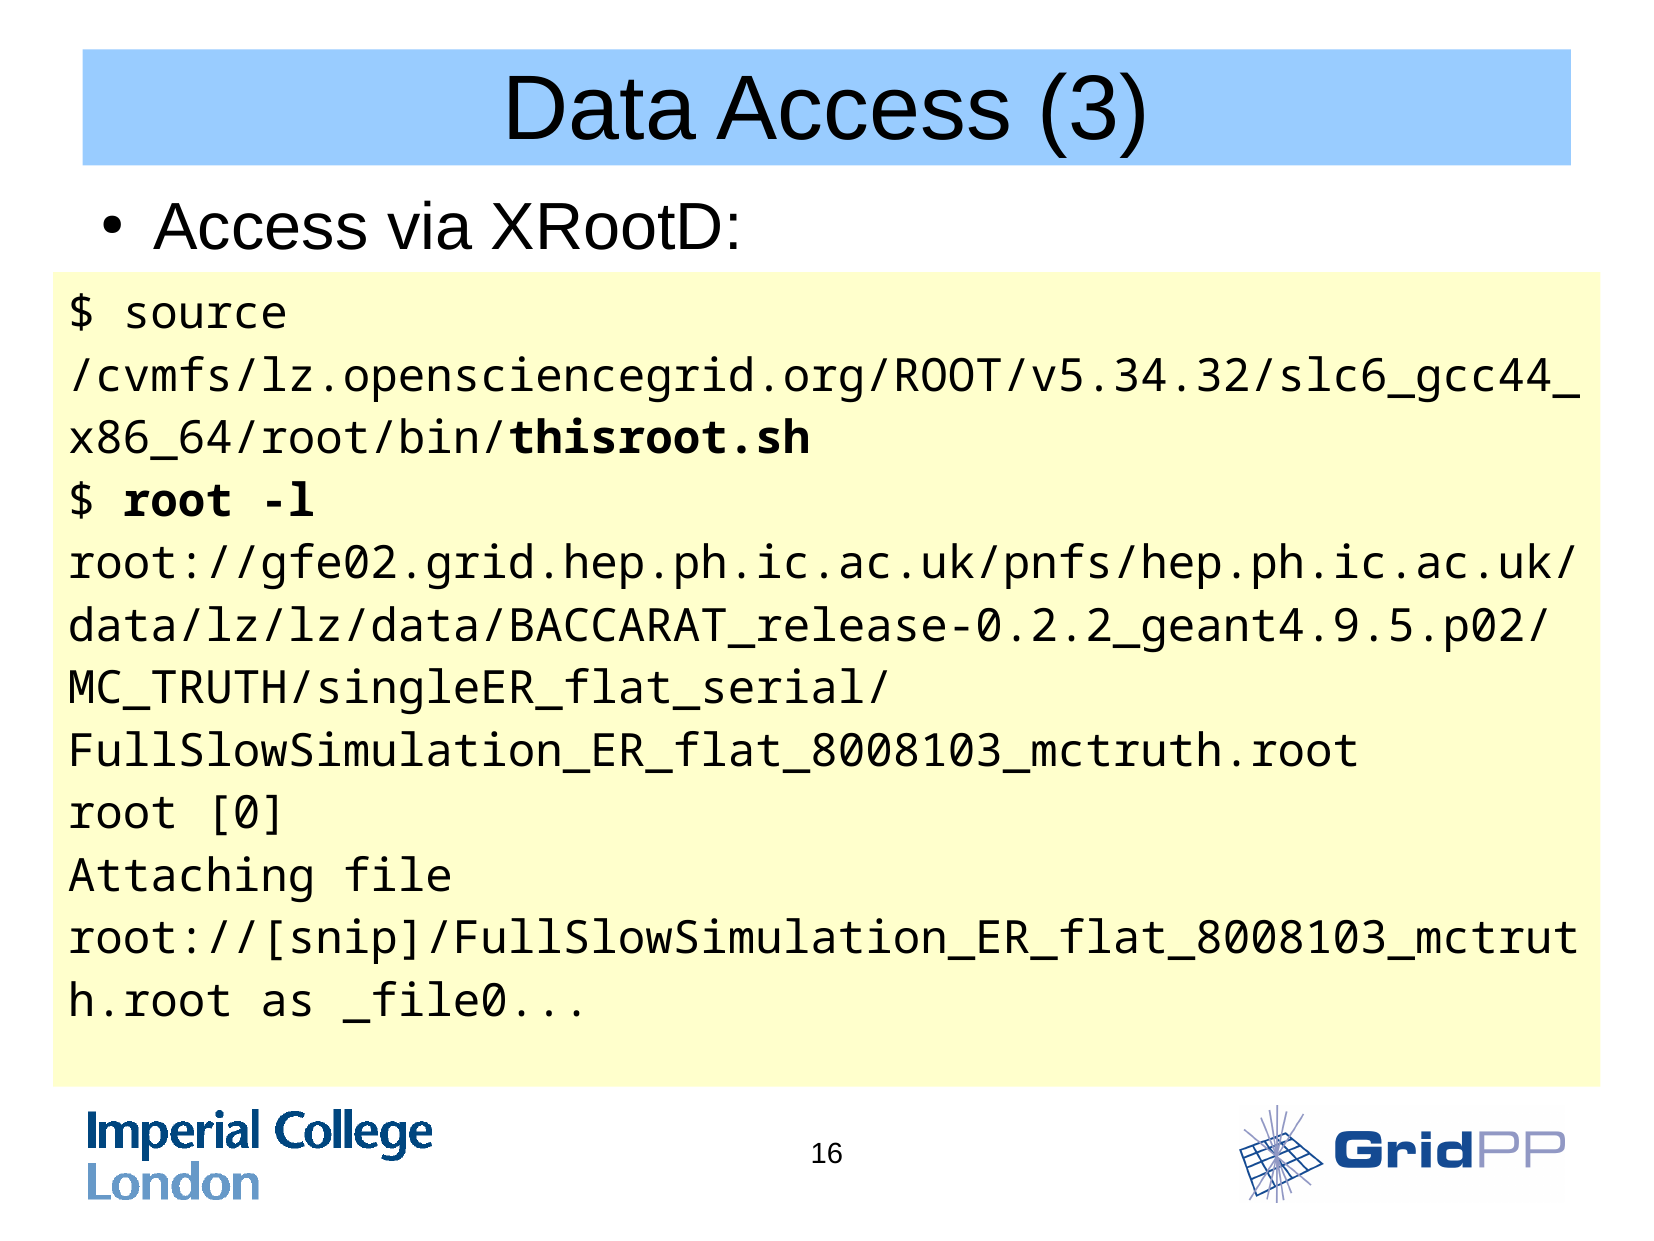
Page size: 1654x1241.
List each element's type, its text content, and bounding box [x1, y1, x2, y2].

picture [88, 1109, 432, 1200]
title Data Access (3) [82, 49, 1571, 166]
picture [1239, 1105, 1565, 1203]
text_box $ source /cvmfs/lz.opensciencegrid.org/ROOT/v5.34.32/slc6_gcc44_x86_64/root/bin/thisroot.sh $ root -l root://gfe02.grid.hep.ph.ic.ac.uk/pnfs/hep.ph.ic.ac.uk/data/lz/lz/data/BACCARAT_release-0.2.2_geant4.9.5.p02/MC_TRUTH/singleER_flat_serial/FullSlowSimulation_ER_flat_8008103_mctruth.root root [0] Attaching file root://[snip]/FullSlowSimulation_ER_flat_8008103_mctruth.root as _file0... [53, 272, 1601, 1087]
list Access via XRootD: [82, 188, 1571, 272]
